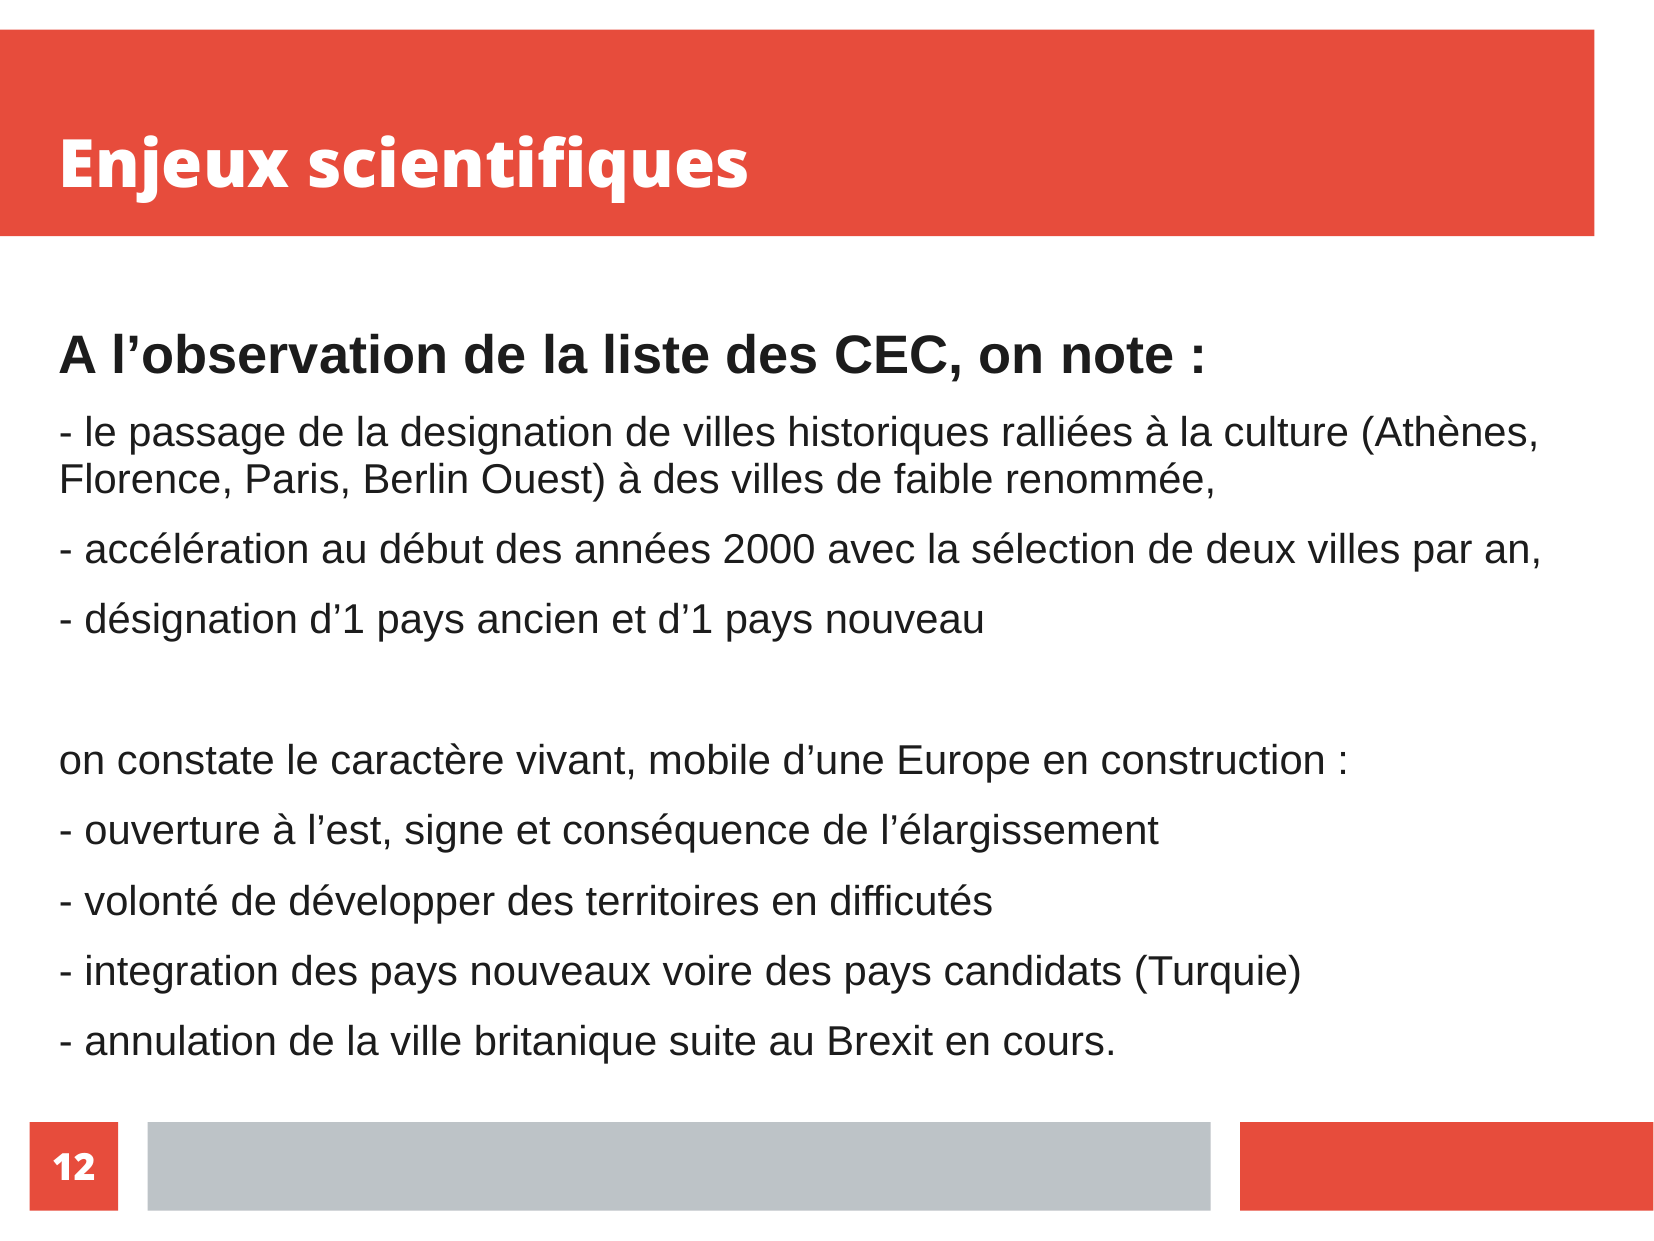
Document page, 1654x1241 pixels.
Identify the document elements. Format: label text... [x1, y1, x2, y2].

title Enjeux scientifiques [59, 59, 1595, 207]
list A l’observation de la liste des CEC, on note : - le passage de la designation de villes historiques ralliées à la culture (Athènes, Florence, Paris, Berlin Ouest) à des villes de faible renommée, - accélération au début des années 2000 avec la sélection de deux villes par an, - désignation d’1 pays ancien et d’1 pays nouveau on constate le caractère vivant, mobile d’une Europe en construction : - ouverture à l’est, signe et conséquence de l’élargissement - volonté de développer des territoires en difficutés - integration des pays nouveaux voire des pays candidats (Turquie) - annulation de la ville britanique suite au Brexit en cours. [59, 324, 1565, 1093]
